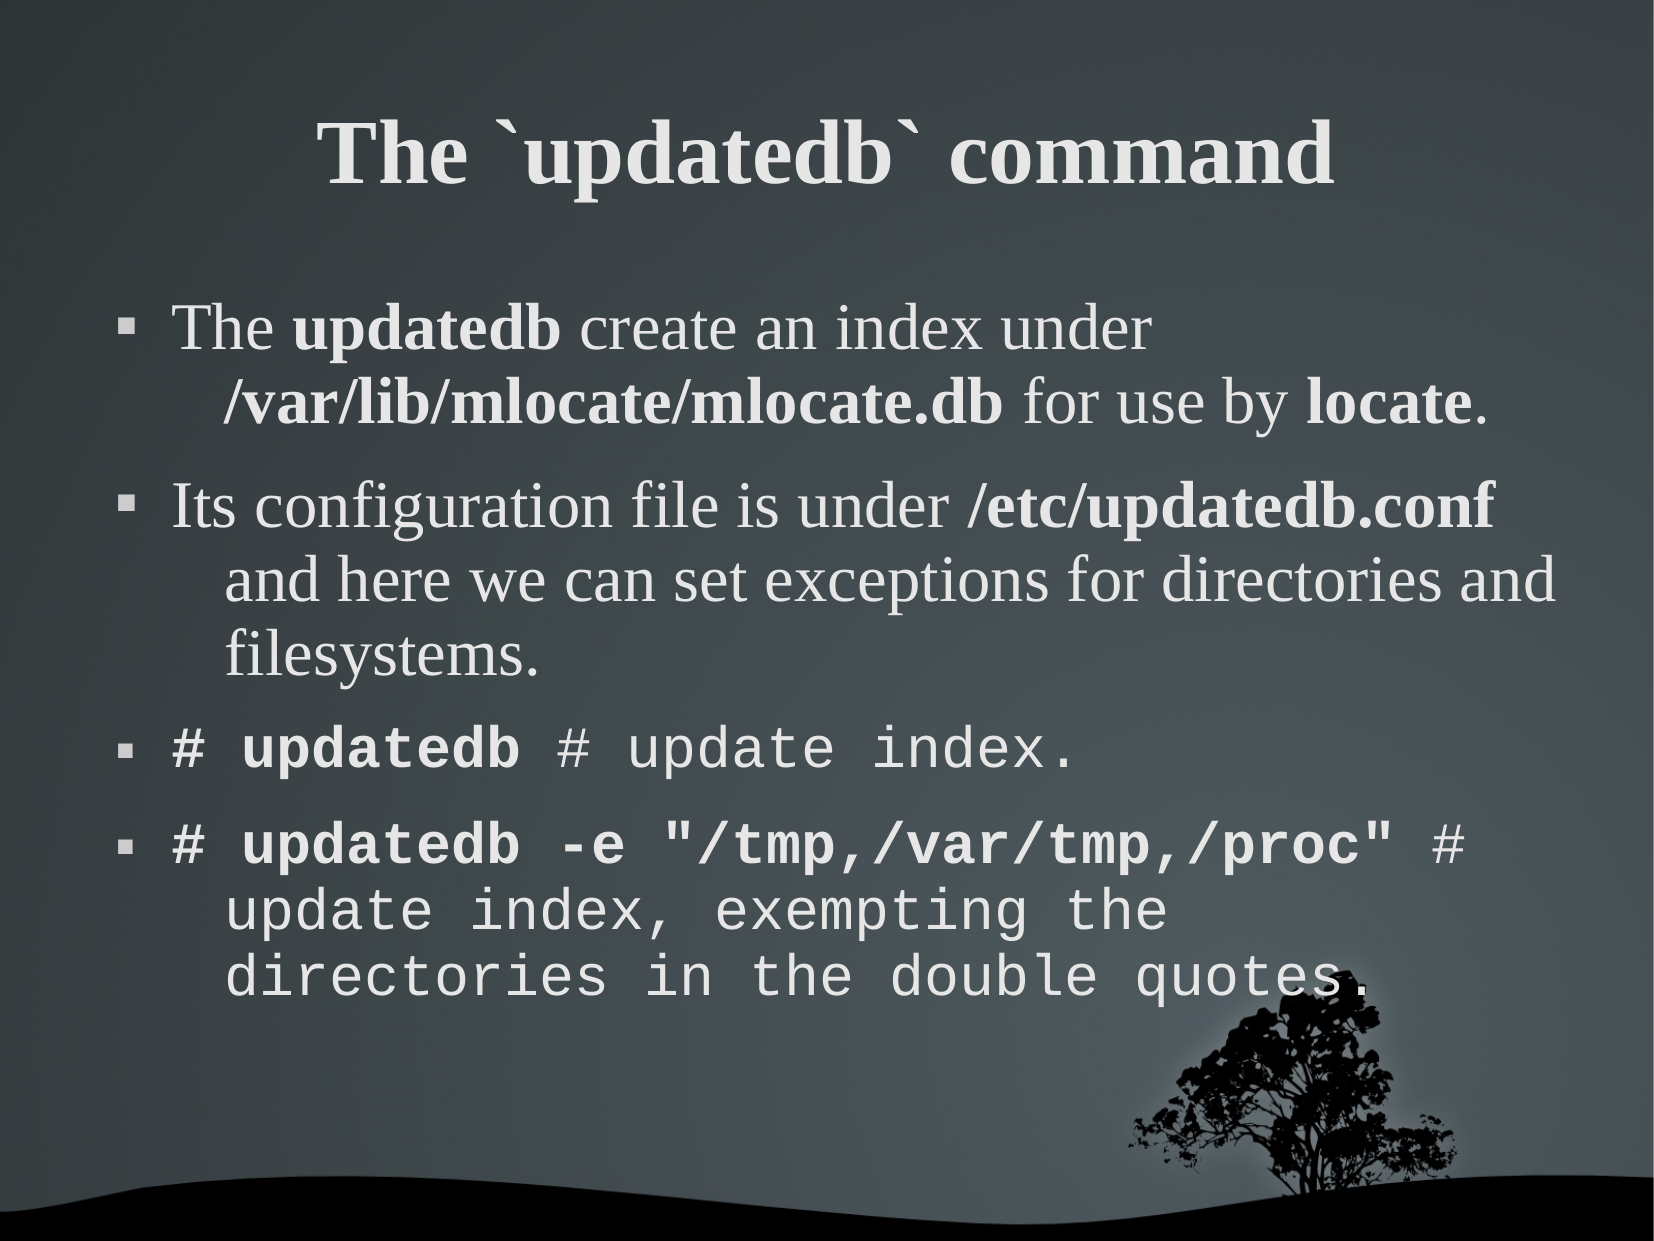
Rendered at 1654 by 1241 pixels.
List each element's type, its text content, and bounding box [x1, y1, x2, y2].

title The `updatedb` command [82, 49, 1571, 257]
picture [0, 0, 1654, 1241]
list The updatedb create an index under /var/lib/mlocate/mlocate.db for use by locate. Its configuration file is under /etc/updatedb.conf and here we can set exceptions for directories and filesystems. # updatedb # update index. # updatedb -e "/tmp,/var/tmp,/proc" # update index, exempting the directories in the double quotes. [82, 290, 1571, 1226]
